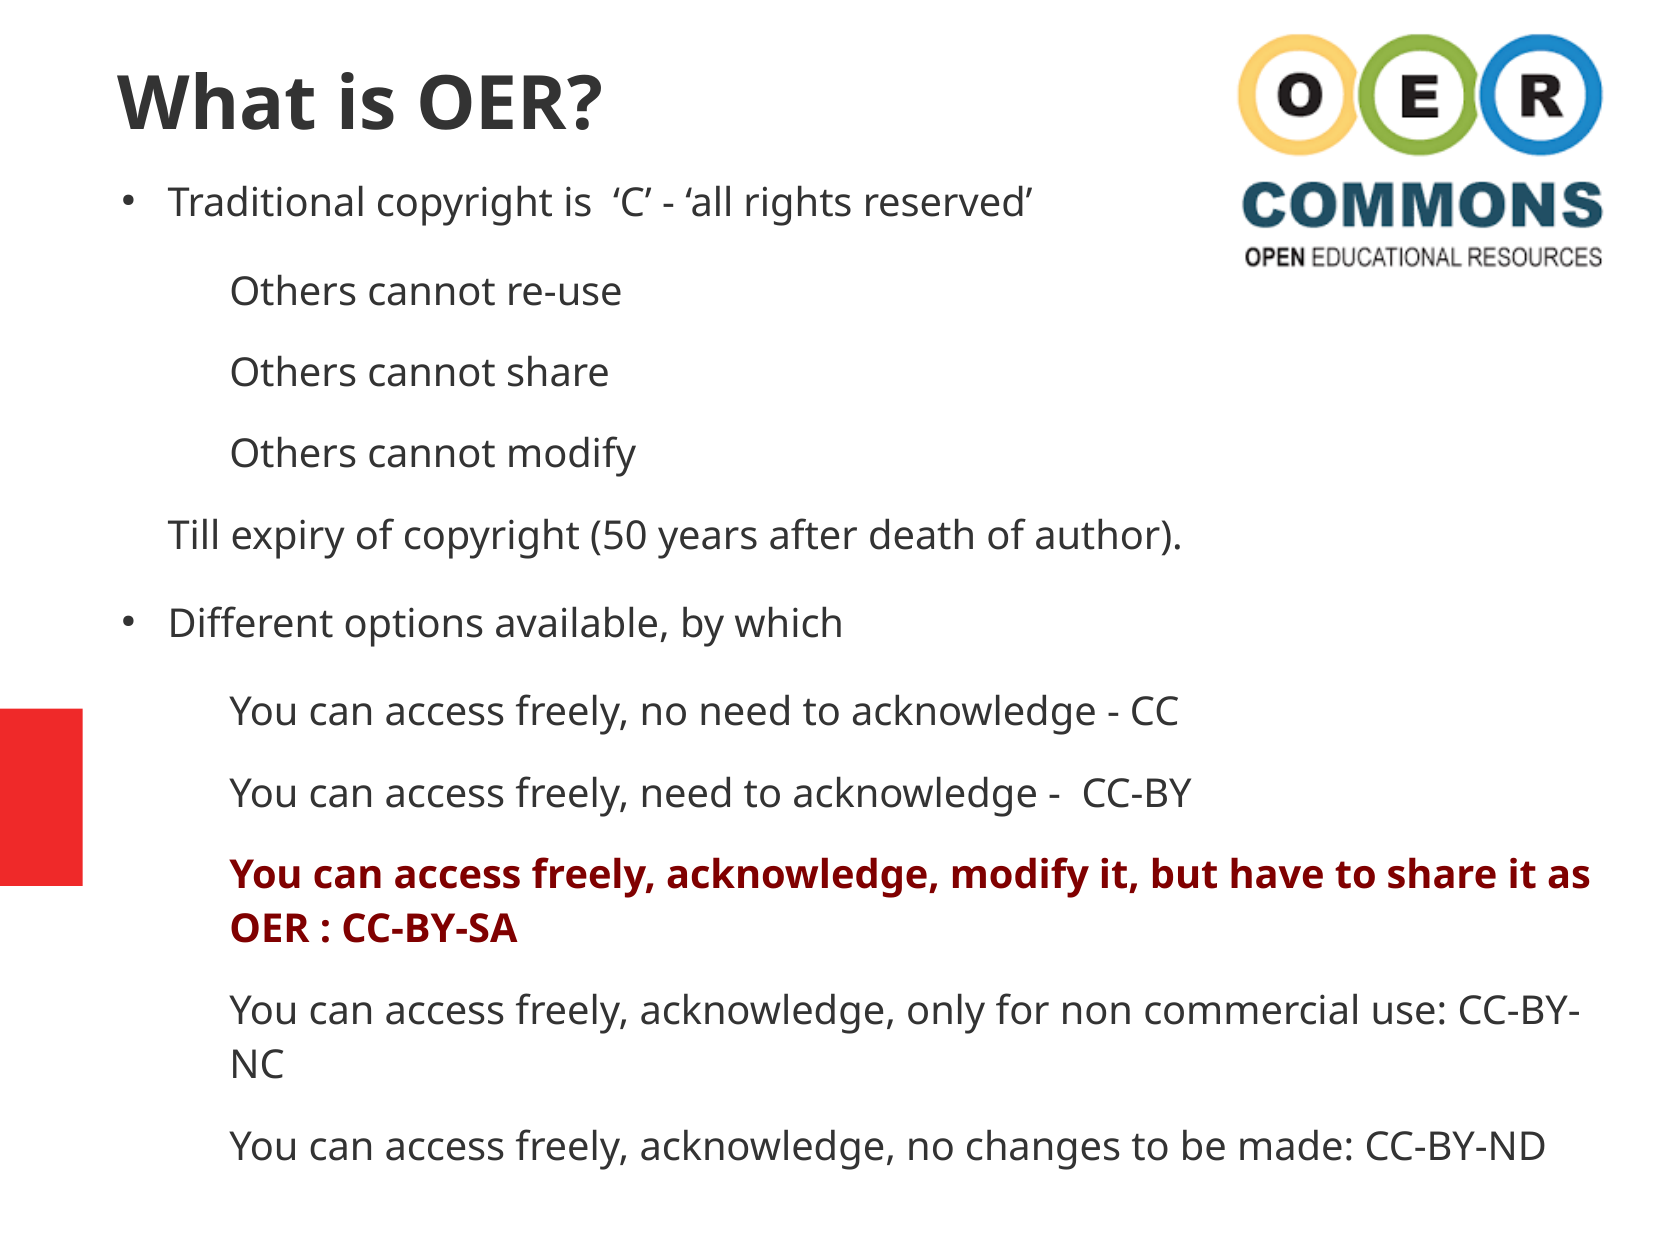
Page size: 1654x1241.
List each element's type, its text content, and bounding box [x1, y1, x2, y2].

title What is OER? [117, 2, 1524, 174]
list Traditional copyright is ‘C’ - ‘all rights reserved’ Others cannot re-use Others cannot share Others cannot modify Till expiry of copyright (50 years after death of author). Different options available, by which You can access freely, no need to acknowledge - CC You can access freely, need to acknowledge - CC-BY You can access freely, acknowledge, modify it, but have to share it as OER : CC-BY-SA You can access freely, acknowledge, only for non commercial use: CC-BY-NC You can access freely, acknowledge, no changes to be made: CC-BY-ND [106, 174, 1607, 1184]
picture [1234, 19, 1617, 284]
